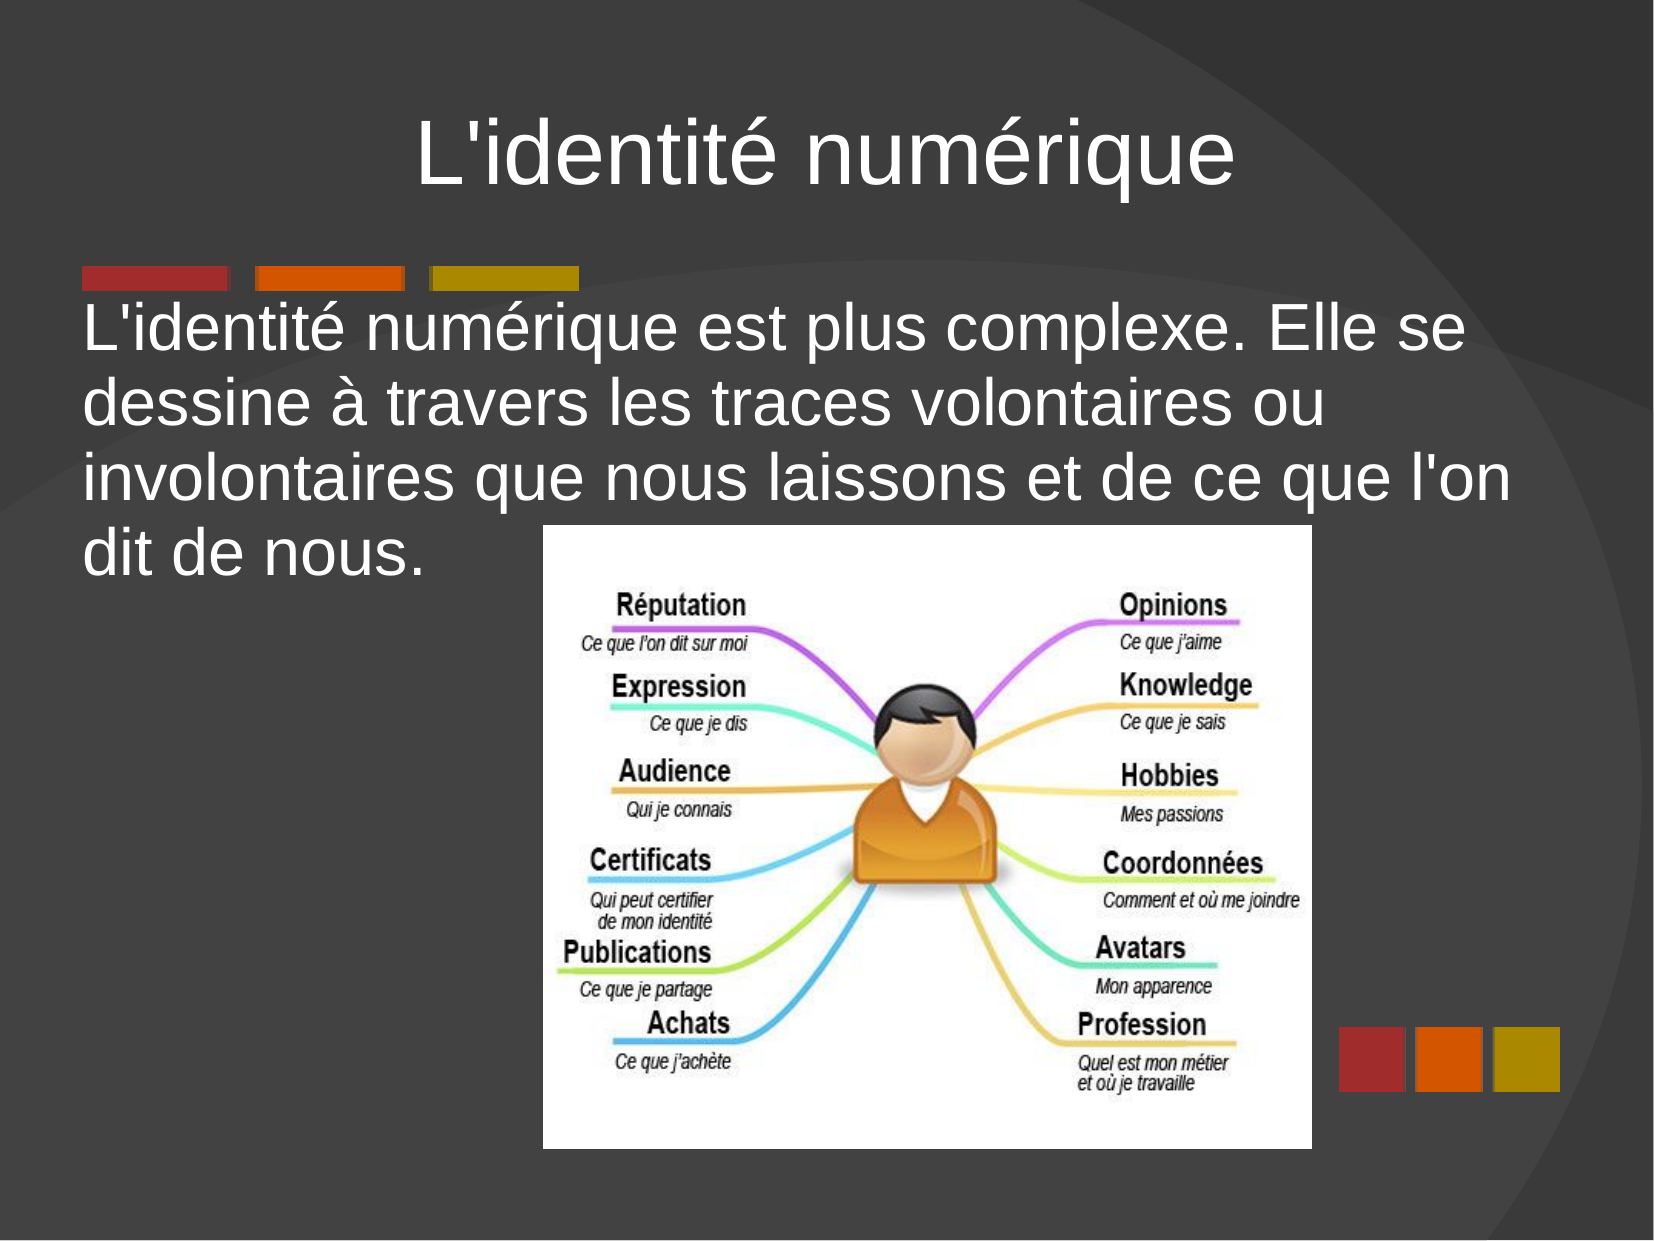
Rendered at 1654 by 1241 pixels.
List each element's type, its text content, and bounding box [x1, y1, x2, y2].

title L'identité numérique [82, 49, 1571, 257]
picture [82, 266, 579, 290]
list L'identité numérique est plus complexe. Elle se dessine à travers les traces volontaires ou involontaires que nous laissons et de ce que l'on dit de nous. [82, 290, 1571, 638]
picture [1339, 1027, 1560, 1092]
picture [543, 525, 1312, 1149]
